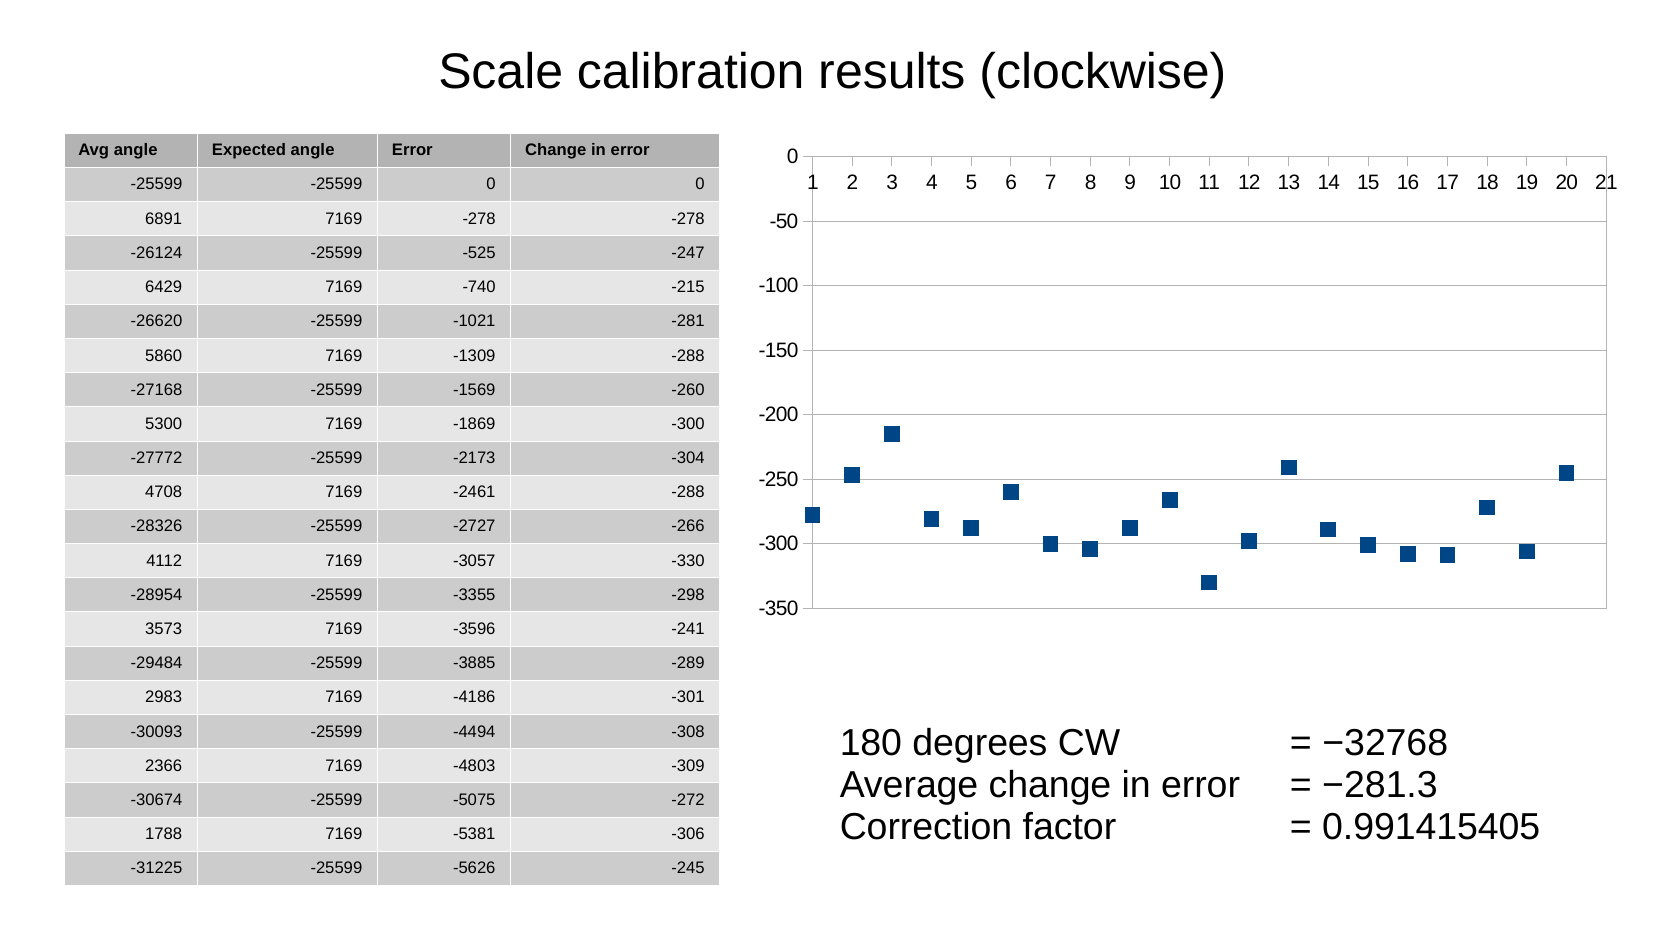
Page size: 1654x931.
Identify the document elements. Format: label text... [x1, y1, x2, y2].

table_cell 7169 [198, 749, 377, 782]
table_cell 5860 [65, 339, 197, 372]
table_cell -304 [511, 442, 719, 475]
table_cell -25599 [198, 373, 377, 406]
table_cell -278 [378, 202, 510, 235]
table_cell 3573 [65, 612, 197, 646]
table_cell -306 [511, 818, 719, 851]
table_cell 4112 [65, 544, 197, 577]
table_cell -26620 [65, 305, 197, 338]
table_cell -3885 [378, 647, 510, 680]
table_cell 0 [511, 168, 719, 201]
table_cell 7169 [198, 818, 377, 851]
table_cell -25599 [198, 236, 377, 270]
table_cell -300 [511, 407, 719, 441]
table_cell -25599 [65, 168, 197, 201]
table_cell -25599 [198, 168, 377, 201]
table_cell -29484 [65, 647, 197, 680]
table_cell -1021 [378, 305, 510, 338]
table_cell -247 [511, 236, 719, 270]
chart [740, 135, 1636, 631]
table_cell -309 [511, 749, 719, 782]
table_cell -289 [511, 647, 719, 680]
table_cell -31225 [65, 852, 197, 885]
table_cell -266 [511, 510, 719, 543]
table_header Expected angle [198, 134, 377, 167]
table_cell 6429 [65, 271, 197, 304]
table_header Change in error [511, 134, 719, 167]
table_cell -25599 [198, 783, 377, 817]
table_cell -215 [511, 271, 719, 304]
table_cell -25599 [198, 510, 377, 543]
table_cell -25599 [198, 305, 377, 338]
table_cell -298 [511, 578, 719, 611]
title Scale calibration results (clockwise) [45, 15, 1621, 127]
table_cell 7169 [198, 407, 377, 441]
table_cell -3355 [378, 578, 510, 611]
table_cell 2366 [65, 749, 197, 782]
table_cell -26124 [65, 236, 197, 270]
table_cell 7169 [198, 476, 377, 509]
table_cell -27168 [65, 373, 197, 406]
table_cell -27772 [65, 442, 197, 475]
table_cell -288 [511, 339, 719, 372]
table_cell -281 [511, 305, 719, 338]
table_cell 7169 [198, 339, 377, 372]
table_cell -272 [511, 783, 719, 817]
table_cell -3057 [378, 544, 510, 577]
table_cell -278 [511, 202, 719, 235]
text_box 180 degrees CW = −32768 Average change in error = −281.3 Correction factor = 0.991415405 [825, 714, 1556, 856]
table_cell -28954 [65, 578, 197, 611]
table_cell -30093 [65, 715, 197, 748]
table_cell -740 [378, 271, 510, 304]
table_cell -308 [511, 715, 719, 748]
table_cell -241 [511, 612, 719, 646]
table_cell -25599 [198, 647, 377, 680]
table_cell -245 [511, 852, 719, 885]
table_cell -4494 [378, 715, 510, 748]
table_cell 1788 [65, 818, 197, 851]
table_cell -3596 [378, 612, 510, 646]
table_cell -5075 [378, 783, 510, 817]
table_cell 7169 [198, 681, 377, 714]
table_cell -25599 [198, 715, 377, 748]
table_cell -5626 [378, 852, 510, 885]
table_cell -288 [511, 476, 719, 509]
table_cell 7169 [198, 612, 377, 646]
table_cell 7169 [198, 202, 377, 235]
table_cell -301 [511, 681, 719, 714]
table_cell -4186 [378, 681, 510, 714]
table_cell -1309 [378, 339, 510, 372]
table_cell -2727 [378, 510, 510, 543]
table_cell -25599 [198, 852, 377, 885]
table_cell -1869 [378, 407, 510, 441]
table_cell -30674 [65, 783, 197, 817]
table_cell -25599 [198, 578, 377, 611]
table_cell -25599 [198, 442, 377, 475]
table_cell -2461 [378, 476, 510, 509]
table_header Error [378, 134, 510, 167]
table_cell -2173 [378, 442, 510, 475]
table_cell 5300 [65, 407, 197, 441]
table_cell -260 [511, 373, 719, 406]
table_cell 4708 [65, 476, 197, 509]
table_cell 7169 [198, 271, 377, 304]
table_cell 0 [378, 168, 510, 201]
table_cell 7169 [198, 544, 377, 577]
table_cell 2983 [65, 681, 197, 714]
table_cell -1569 [378, 373, 510, 406]
table_cell -525 [378, 236, 510, 270]
table_cell -330 [511, 544, 719, 577]
table_cell -5381 [378, 818, 510, 851]
table_header Avg angle [65, 134, 197, 167]
table_cell -28326 [65, 510, 197, 543]
table_cell -4803 [378, 749, 510, 782]
table_cell 6891 [65, 202, 197, 235]
